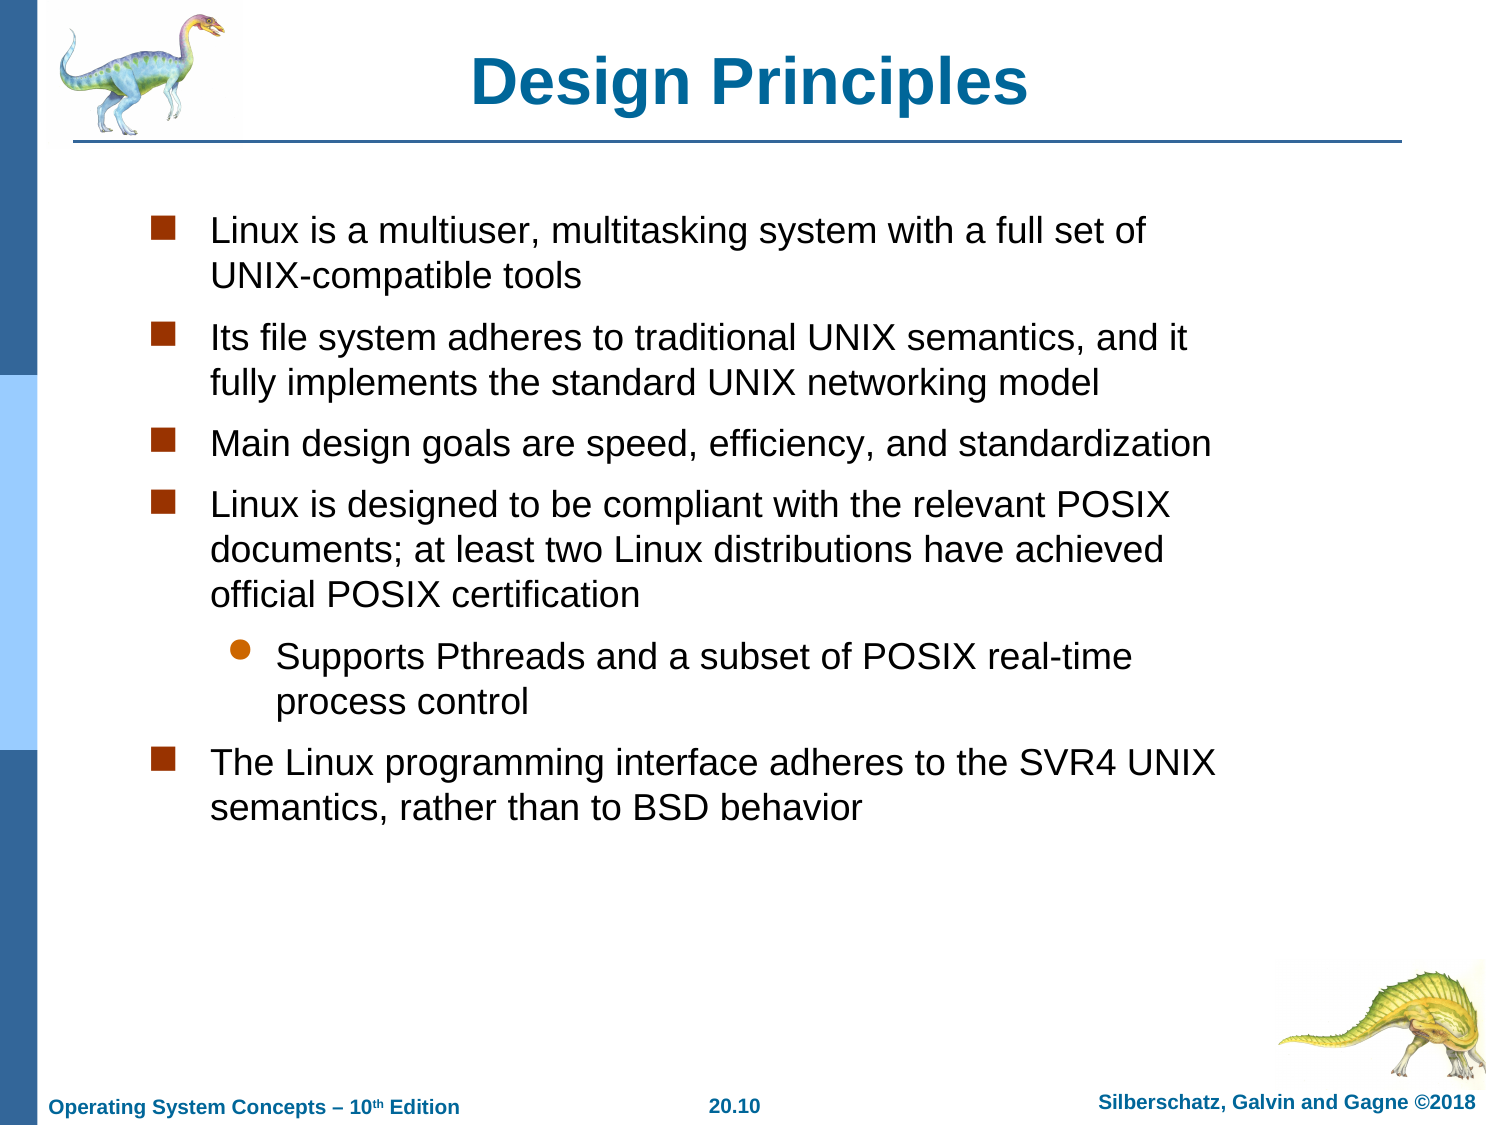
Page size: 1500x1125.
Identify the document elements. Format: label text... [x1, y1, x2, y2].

picture [1275, 959, 1486, 1090]
list Linux is a multiuser, multitasking system with a full set of UNIX-compatible tools Its file system adheres to traditional UNIX semantics, and it fully implements the standard UNIX networking model Main design goals are speed, efficiency, and standardization Linux is designed to be compliant with the relevant POSIX documents; at least two Linux distributions have achieved official POSIX certification Supports Pthreads and a subset of POSIX real-time process control The Linux programming interface adheres to the SVR4 UNIX semantics, rather than to BSD behavior [138, 198, 1274, 1023]
picture [1415, 1094, 1423, 1099]
picture [46, 0, 243, 149]
title Design Principles [75, 31, 1426, 126]
